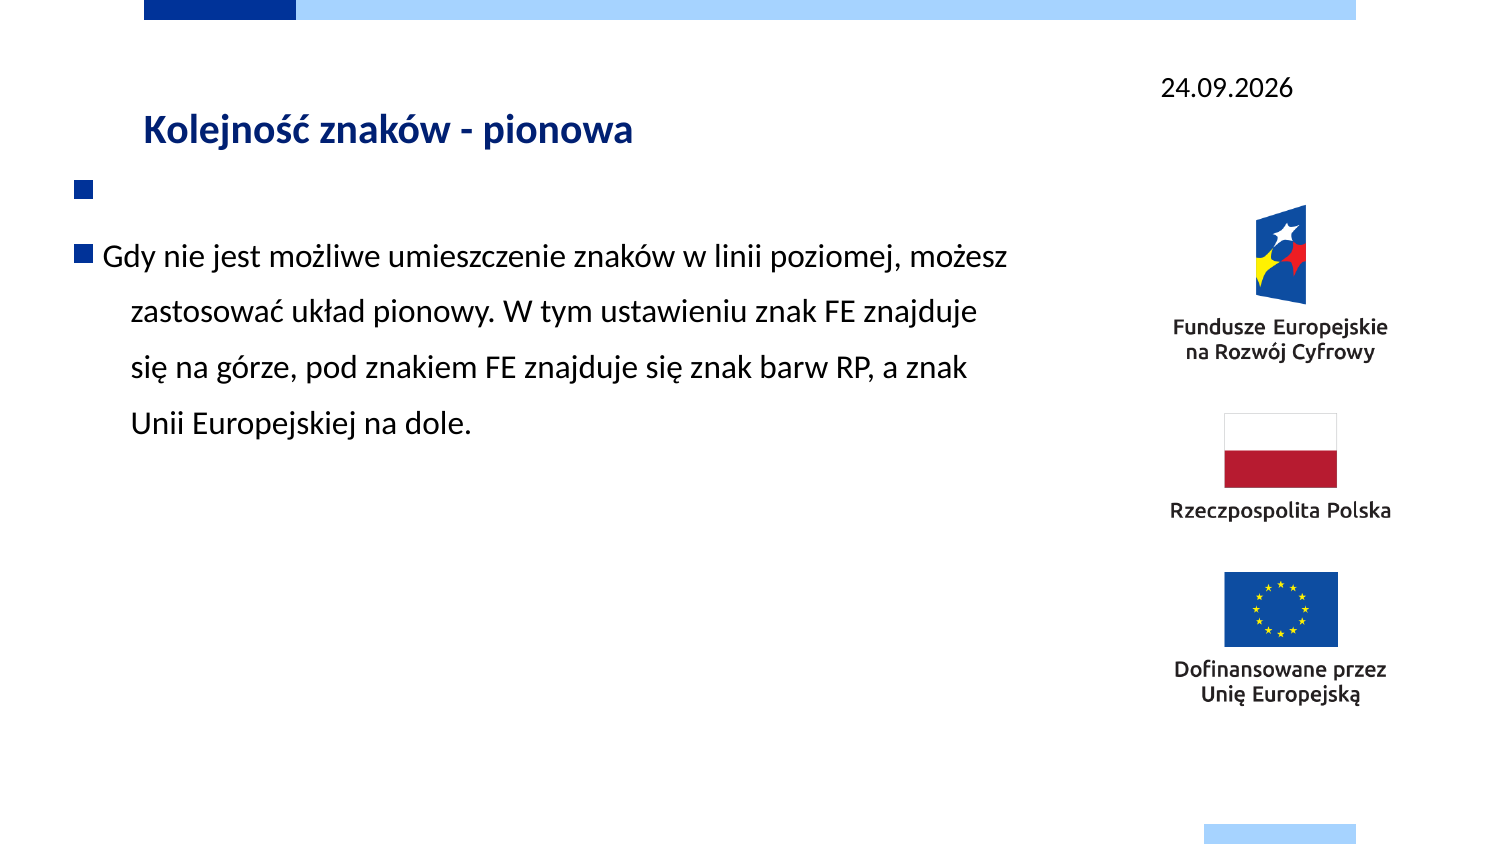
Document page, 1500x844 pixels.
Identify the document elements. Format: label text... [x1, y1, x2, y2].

picture [1158, 192, 1405, 712]
list Gdy nie jest możliwe umieszczenie znaków w linii poziomej, możesz zastosować układ pionowy. W tym ustawieniu znak FE znajduje się na górze, pod znakiem FE znajduje się znak barw RP, a znak Unii Europejskiej na dole. [74, 168, 1016, 444]
text_box 21.10.2024 [1145, 60, 1347, 102]
title Kolejność znaków - pionowa [143, 100, 1357, 221]
